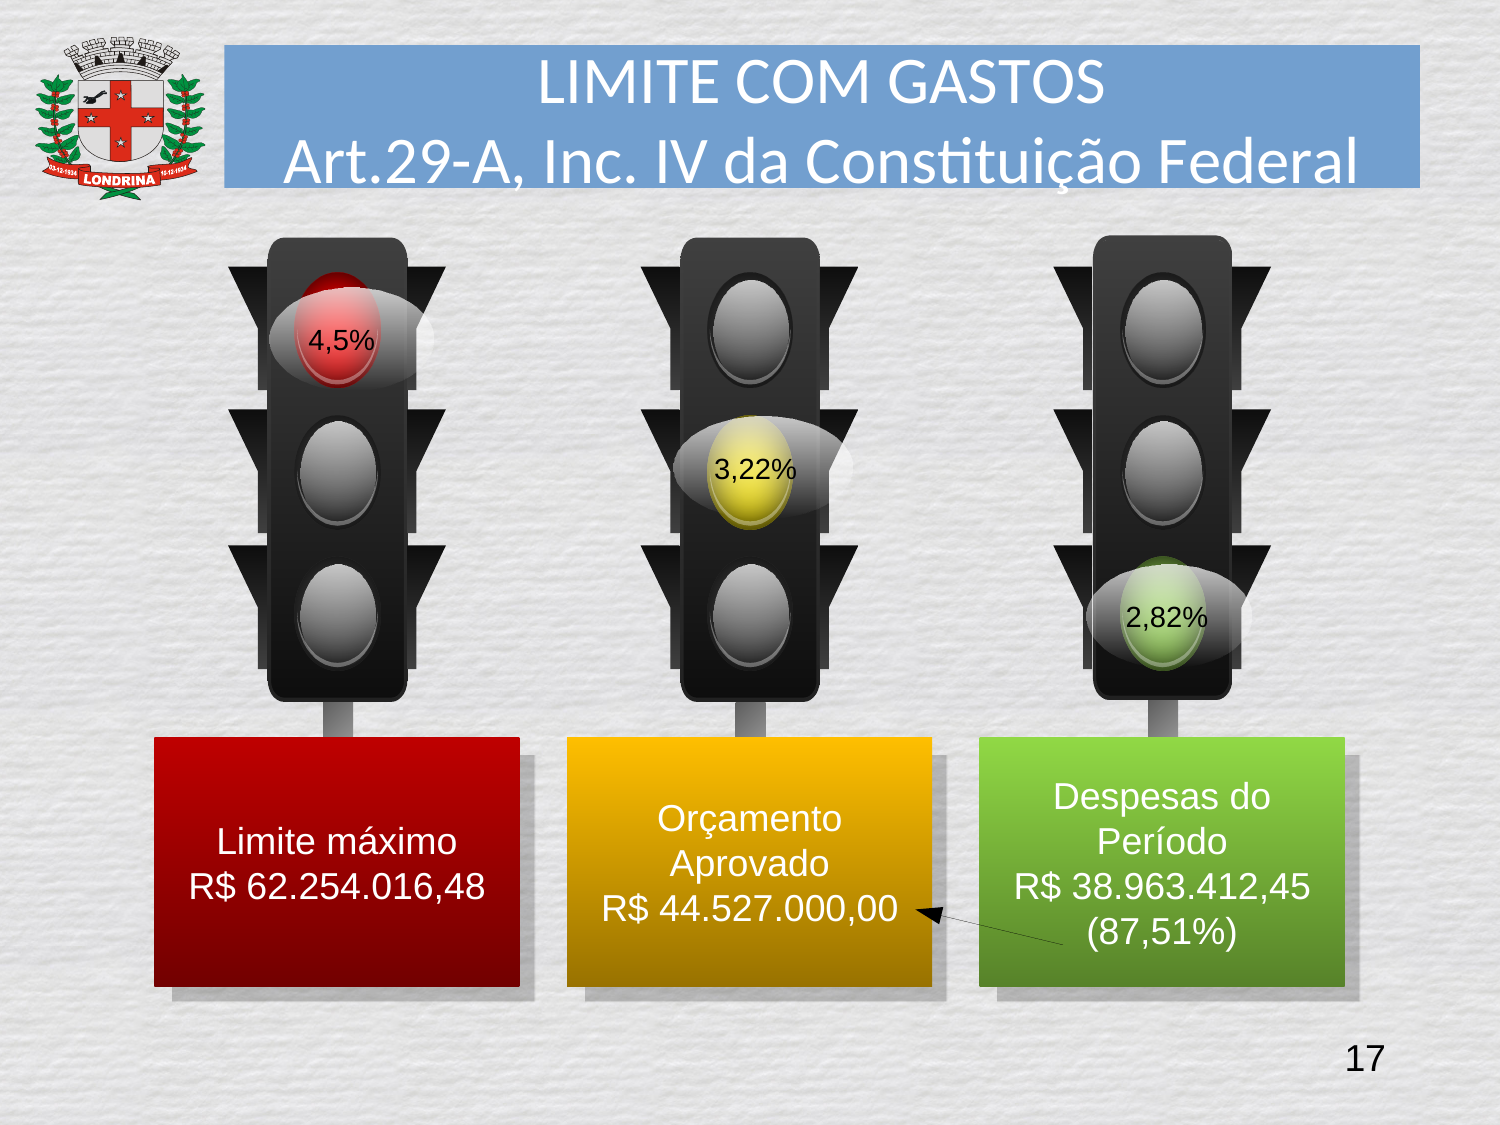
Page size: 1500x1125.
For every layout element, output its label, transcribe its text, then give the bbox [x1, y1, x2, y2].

text_box Despesas do Período R$ 38.963.412,45 (87,51%) [979, 737, 1345, 987]
text_box <número> [1329, 1027, 1500, 1098]
text_box 2,82% [1086, 564, 1252, 668]
text_box [1053, 235, 1272, 737]
text_box Limite máximo R$ 62.254.016,48 [154, 737, 520, 987]
text_box Orçamento Aprovado R$ 44.527.000,00 [567, 737, 933, 987]
text_box 3,22% [673, 416, 853, 519]
text_box [228, 237, 446, 737]
text_box [726, 515, 770, 526]
text_box 4,5% [269, 287, 434, 391]
text_box LIMITE COM GASTOS Art.29-A, Inc. IV da Constituição Federal [224, 45, 1420, 188]
picture [0, 0, 1500, 1125]
text_box [640, 237, 859, 737]
